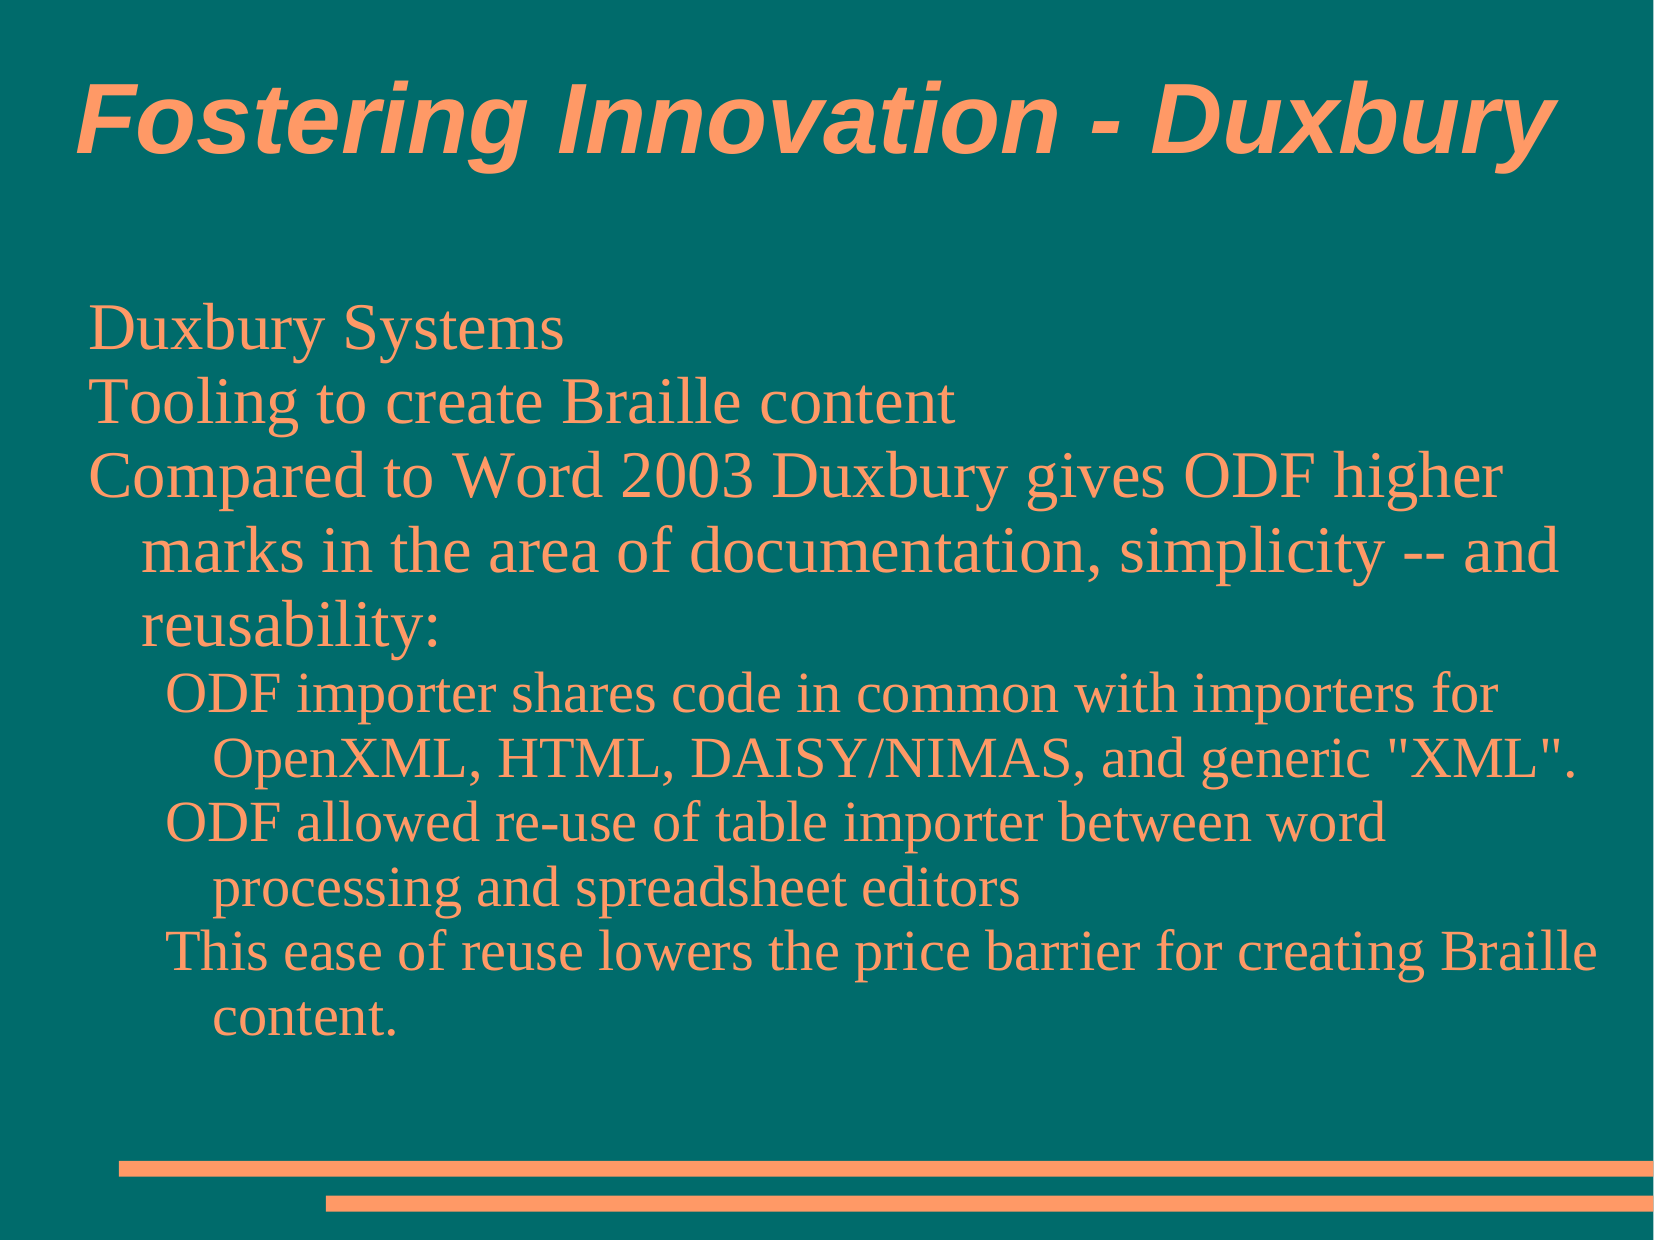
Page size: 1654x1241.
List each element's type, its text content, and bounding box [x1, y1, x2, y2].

list Duxbury Systems Tooling to create Braille content Compared to Word 2003 Duxbury gives ODF higher marks in the area of documentation, simplicity -- and reusability: ODF importer shares code in common with importers for OpenXML, HTML, DAISY/NIMAS, and generic "XML". ODF allowed re-use of table importer between word processing and spreadsheet editors This ease of reuse lowers the price barrier for creating Braille content. [70, 290, 1613, 1192]
title Fostering Innovation - Duxbury [75, 15, 1576, 223]
